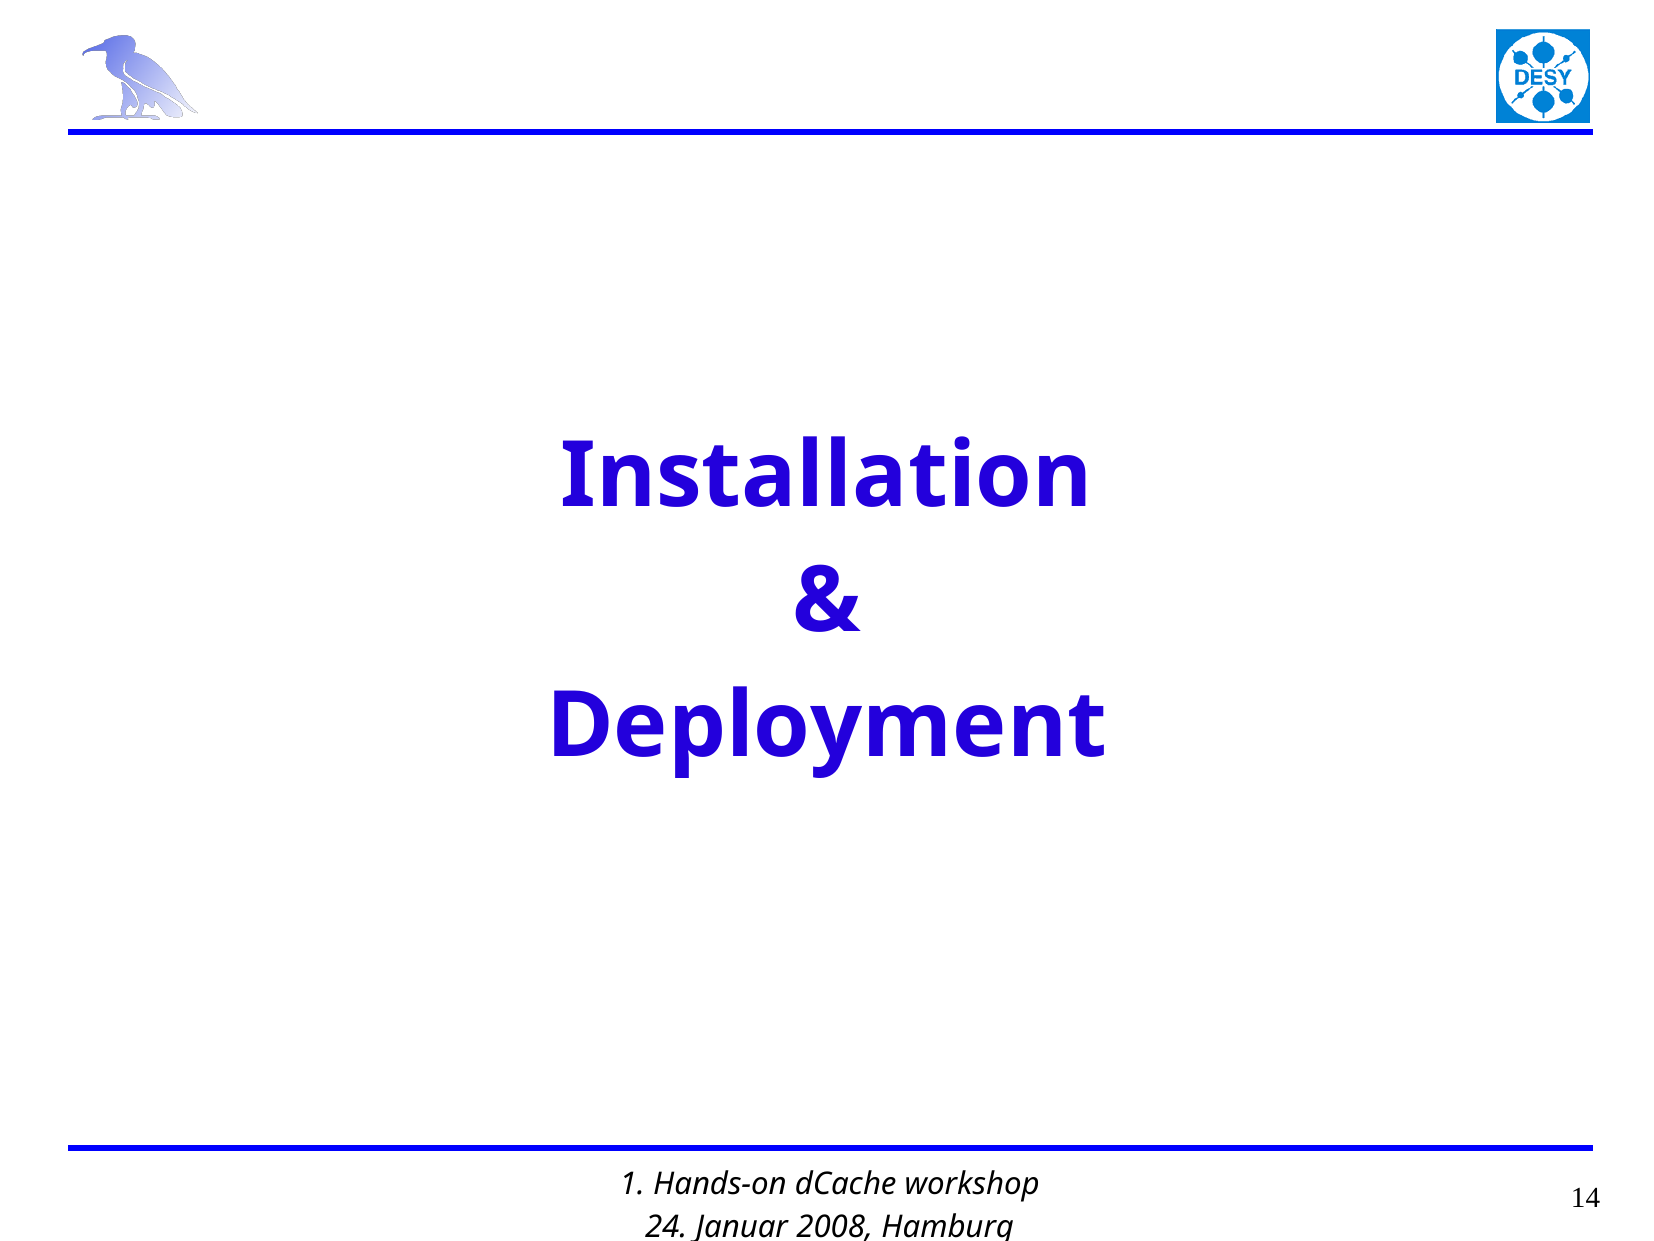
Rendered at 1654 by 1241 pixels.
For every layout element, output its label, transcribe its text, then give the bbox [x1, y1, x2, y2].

text_box Installation & Deployment [0, 401, 1654, 854]
picture [1496, 29, 1590, 123]
picture [57, 22, 223, 133]
